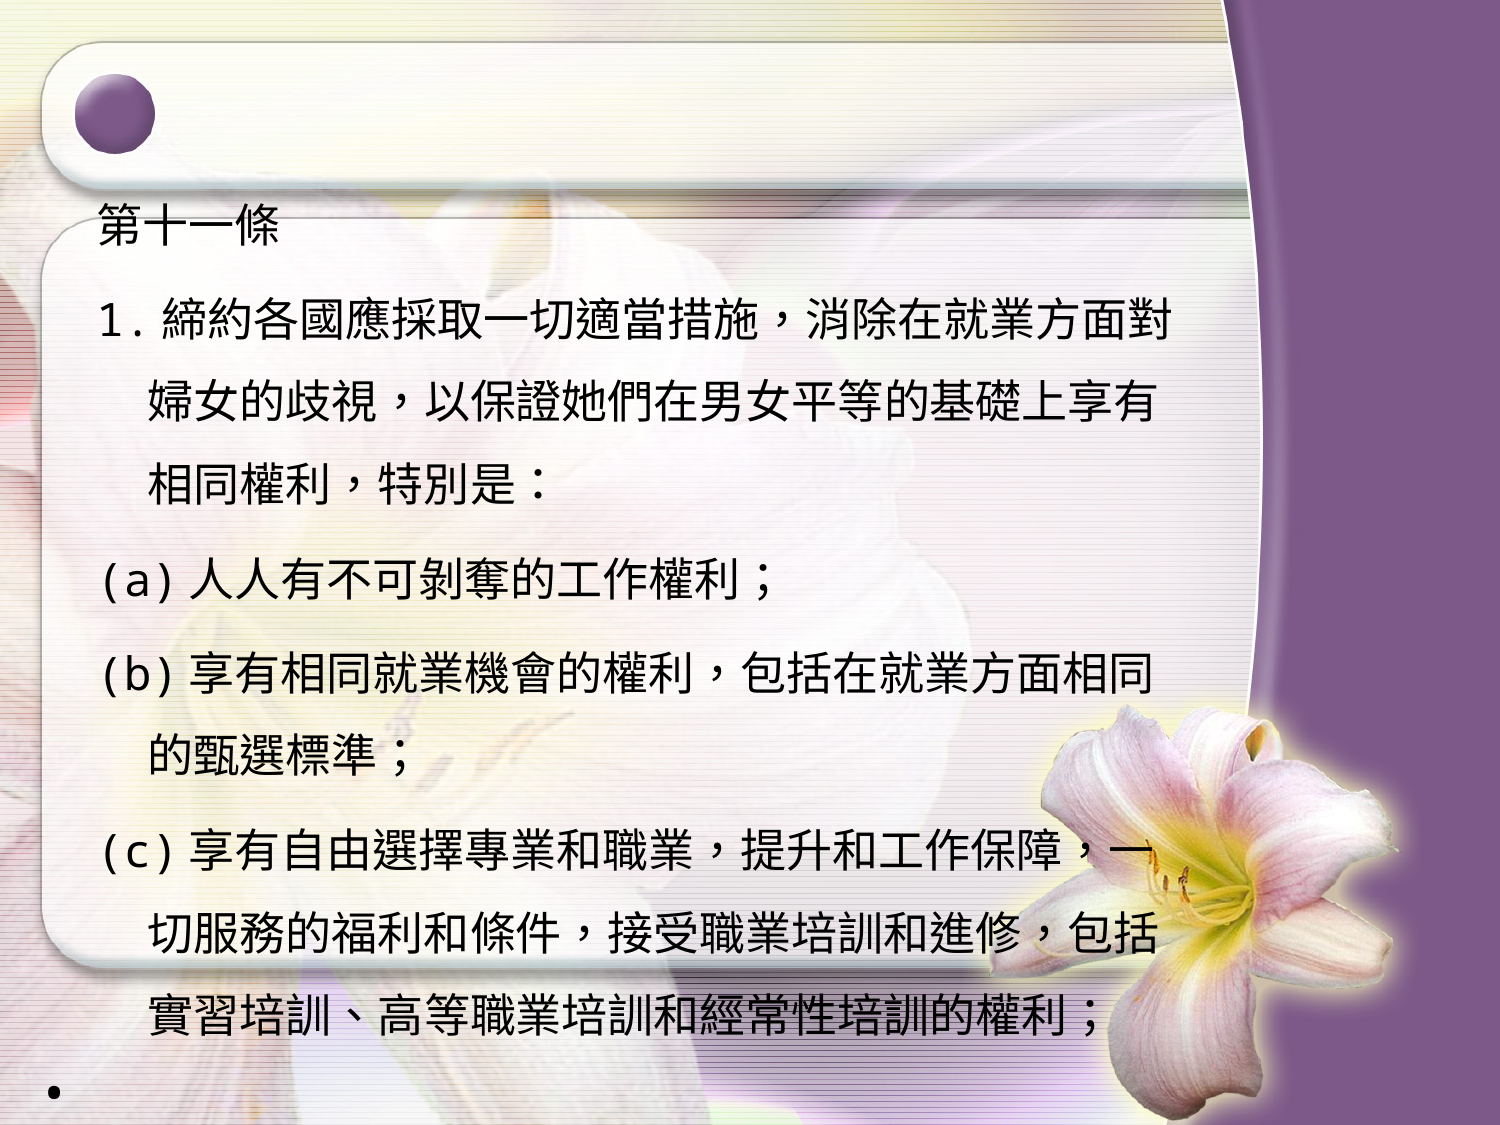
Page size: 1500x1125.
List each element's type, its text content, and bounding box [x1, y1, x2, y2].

list 第十一條 1.締約各國應採取一切適當措施，消除在就業方面對婦女的歧視，以保證她們在男女平等的基礎上享有相同權利，特別是： (a)人人有不可剝奪的工作權利； (b)享有相同就業機會的權利，包括在就業方面相同的甄選標準； (c)享有自由選擇專業和職業，提升和工作保障，一切服務的福利和條件，接受職業培訓和進修，包括實習培訓、高等職業培訓和經常性培訓的權利； [29, 160, 1201, 1065]
